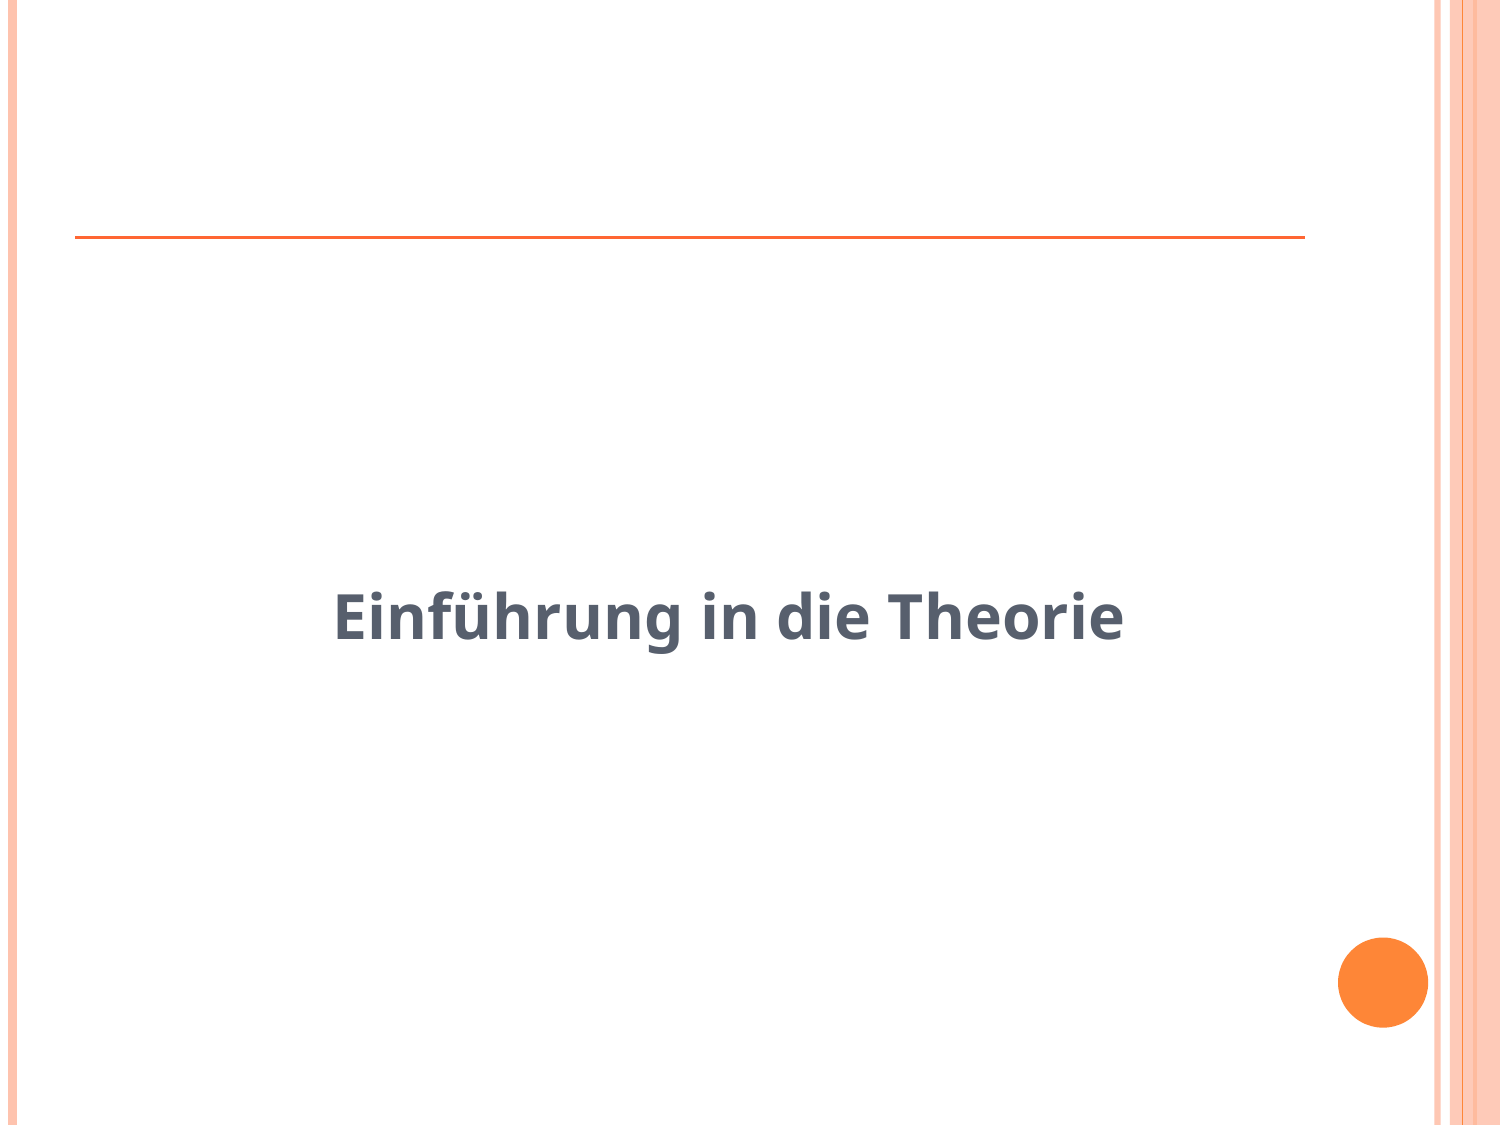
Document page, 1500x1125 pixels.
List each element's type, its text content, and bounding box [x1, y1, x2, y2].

title Einführung in die Theorie [52, 529, 1407, 703]
